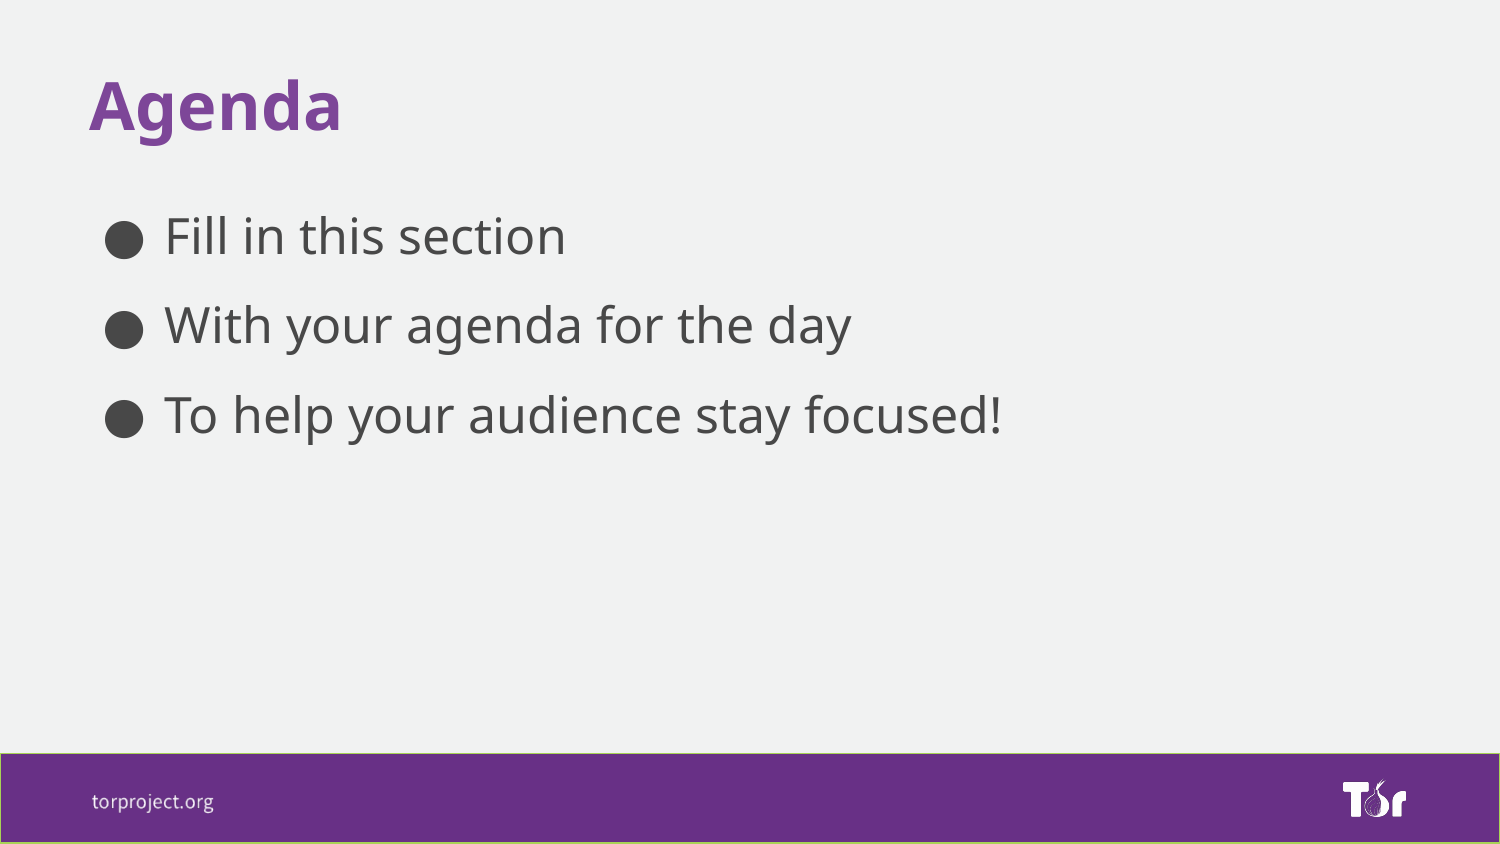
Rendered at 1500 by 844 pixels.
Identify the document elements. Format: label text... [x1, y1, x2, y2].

text_box Agenda [75, 33, 1425, 174]
picture [75, 780, 604, 821]
text_box Fill in this section With your agenda for the day To help your audience stay focused! [75, 196, 1425, 754]
picture [1343, 778, 1406, 817]
